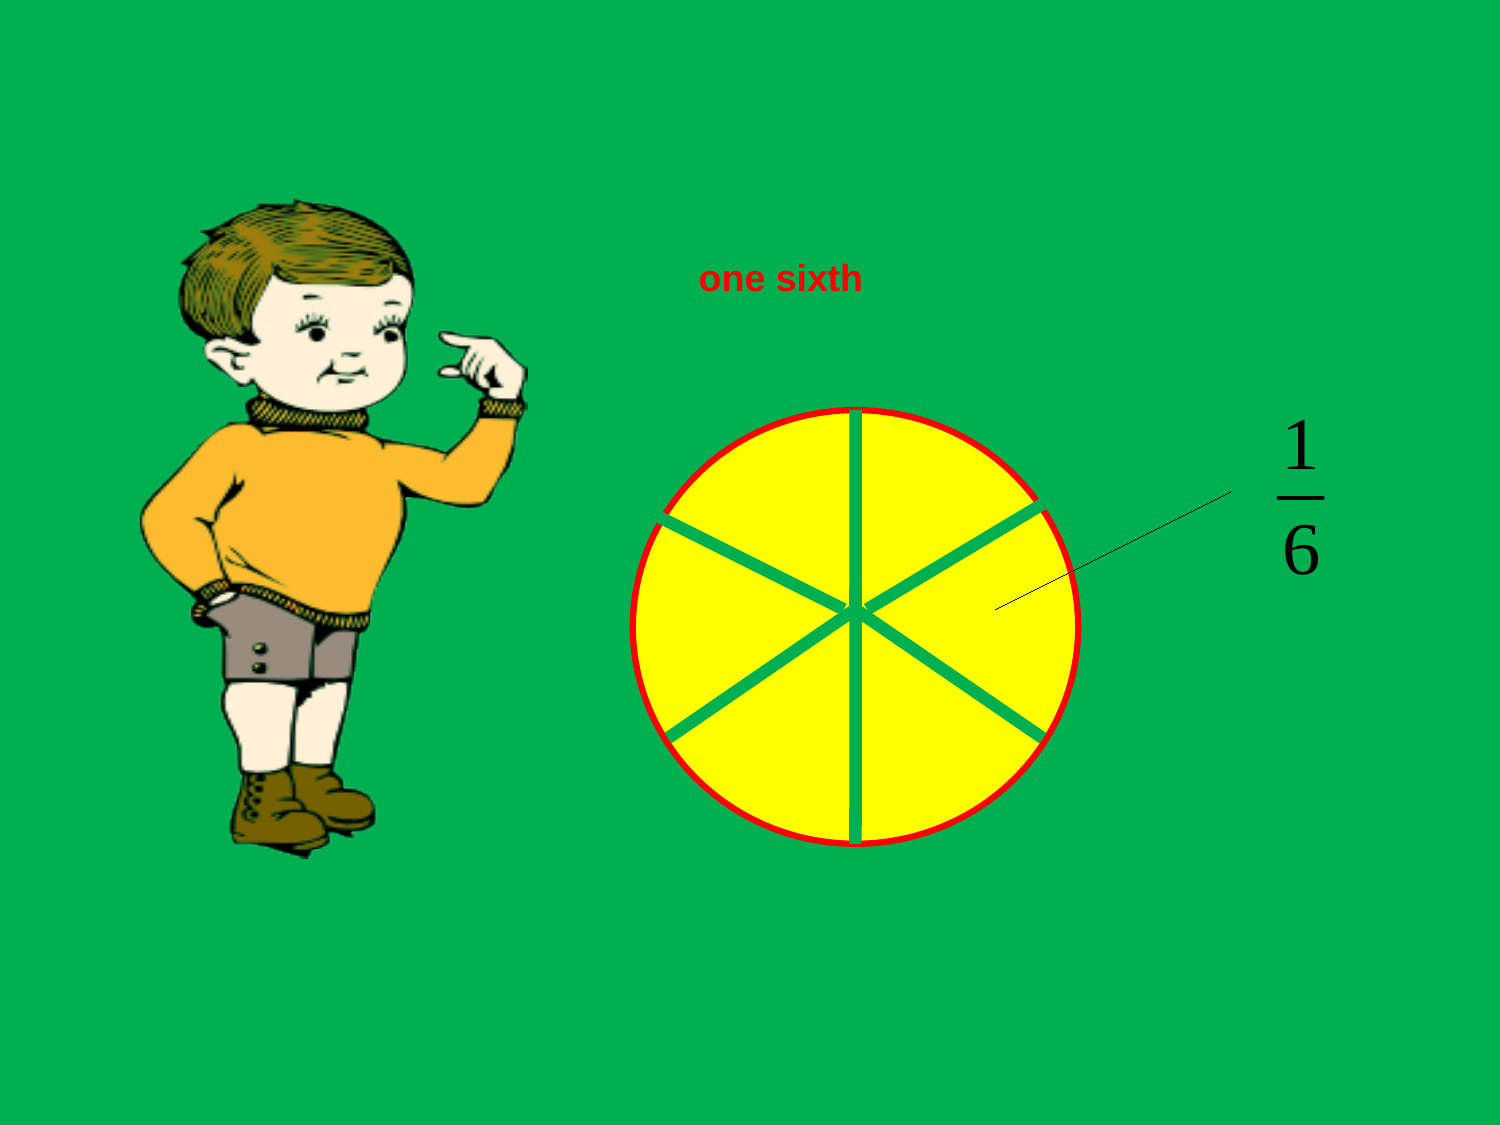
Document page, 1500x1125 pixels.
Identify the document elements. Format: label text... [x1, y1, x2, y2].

text_box [862, 410, 1037, 607]
picture [140, 199, 528, 859]
chart [1265, 398, 1336, 591]
text_box [862, 511, 1079, 844]
text_box [632, 524, 849, 844]
text_box one sixth [683, 246, 879, 307]
text_box [666, 410, 849, 608]
